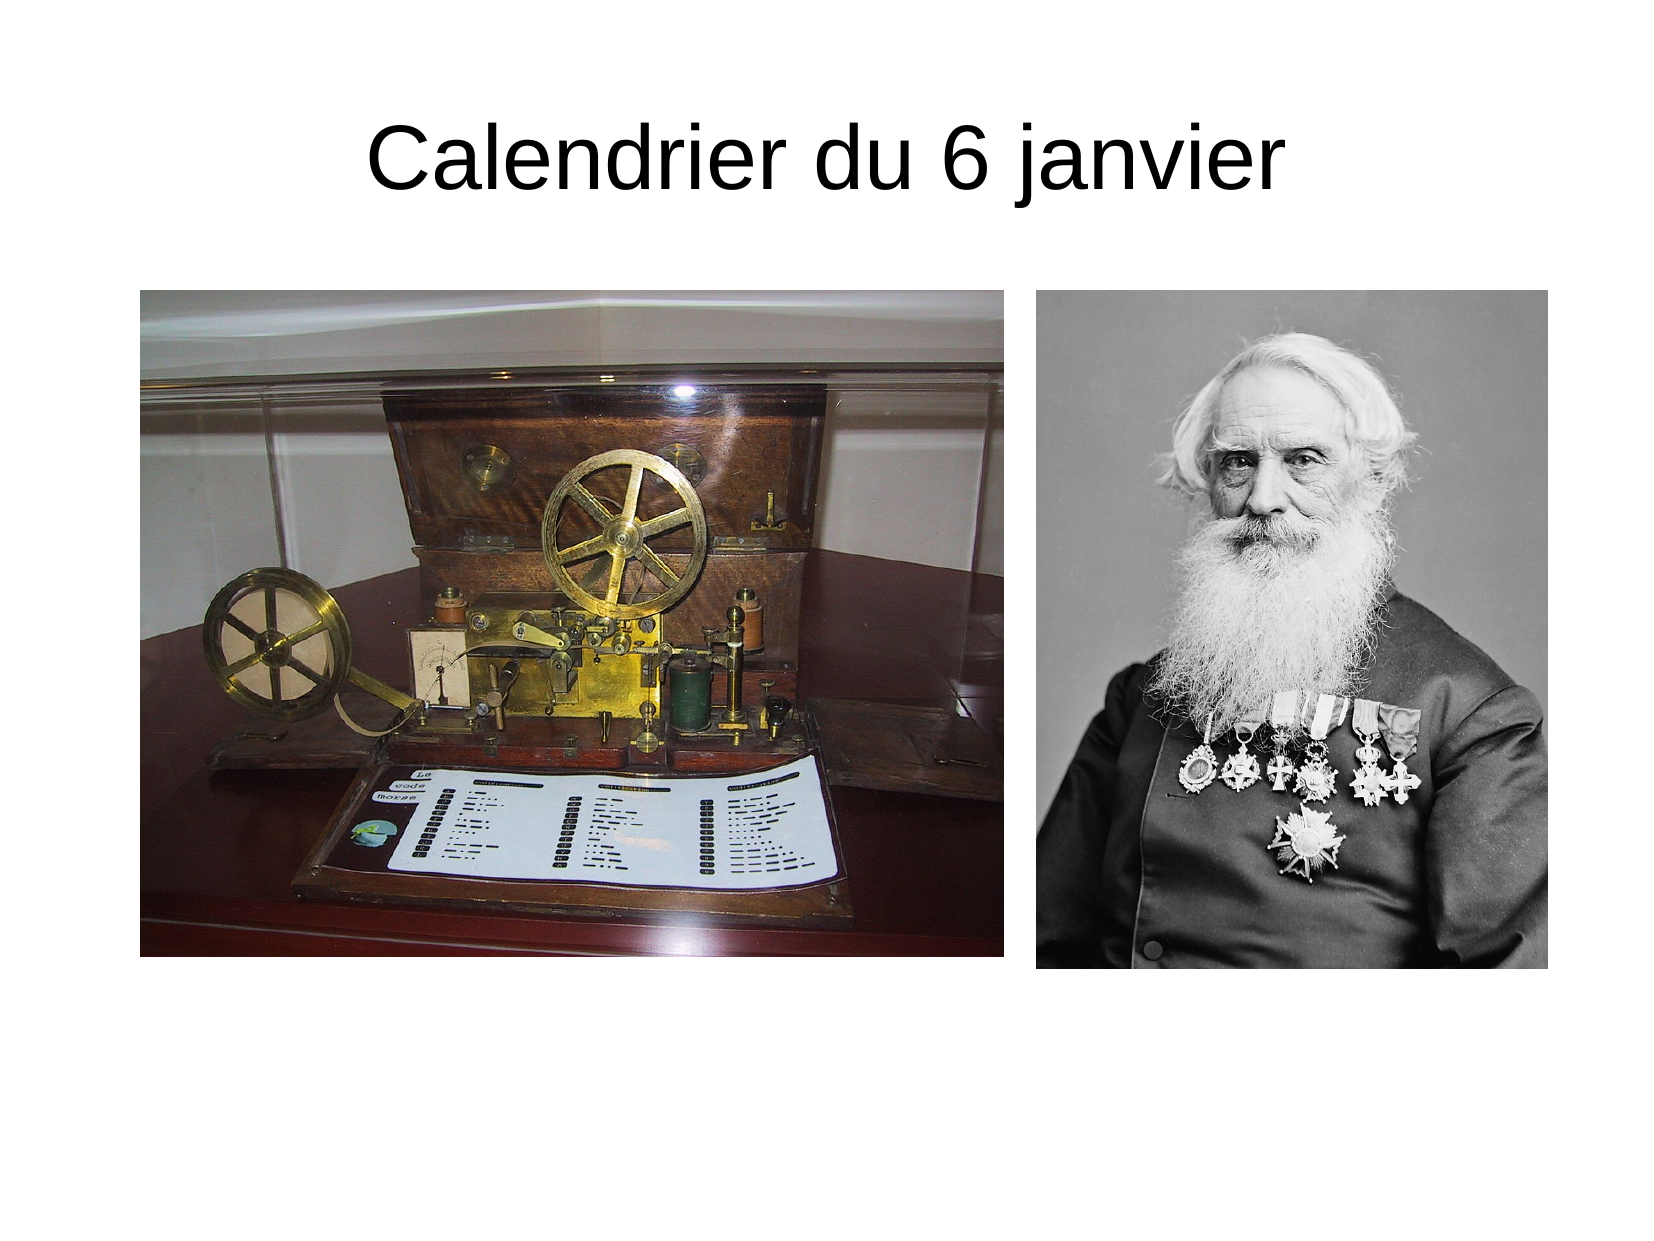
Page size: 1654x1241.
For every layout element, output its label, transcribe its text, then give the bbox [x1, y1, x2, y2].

picture [140, 290, 1004, 957]
picture [1036, 290, 1548, 969]
title Calendrier du 6 janvier [82, 97, 1571, 209]
